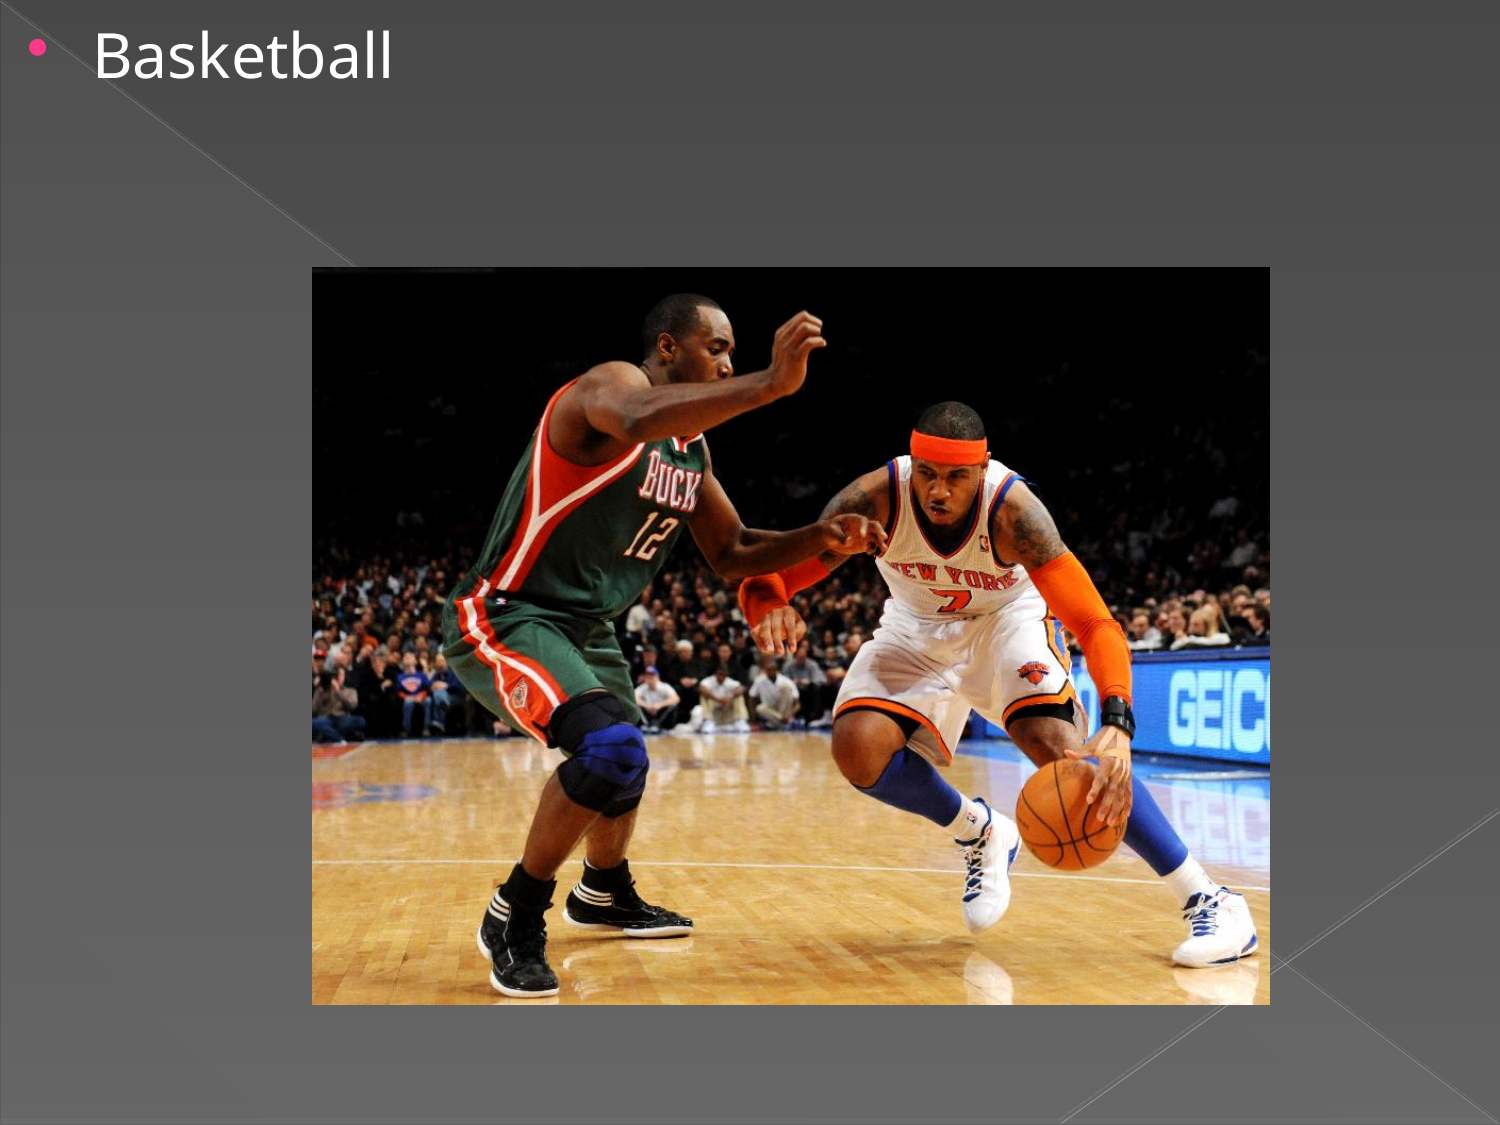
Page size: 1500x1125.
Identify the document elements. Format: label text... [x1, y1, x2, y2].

list Basketball [3, 8, 1354, 759]
picture [312, 267, 1270, 1005]
